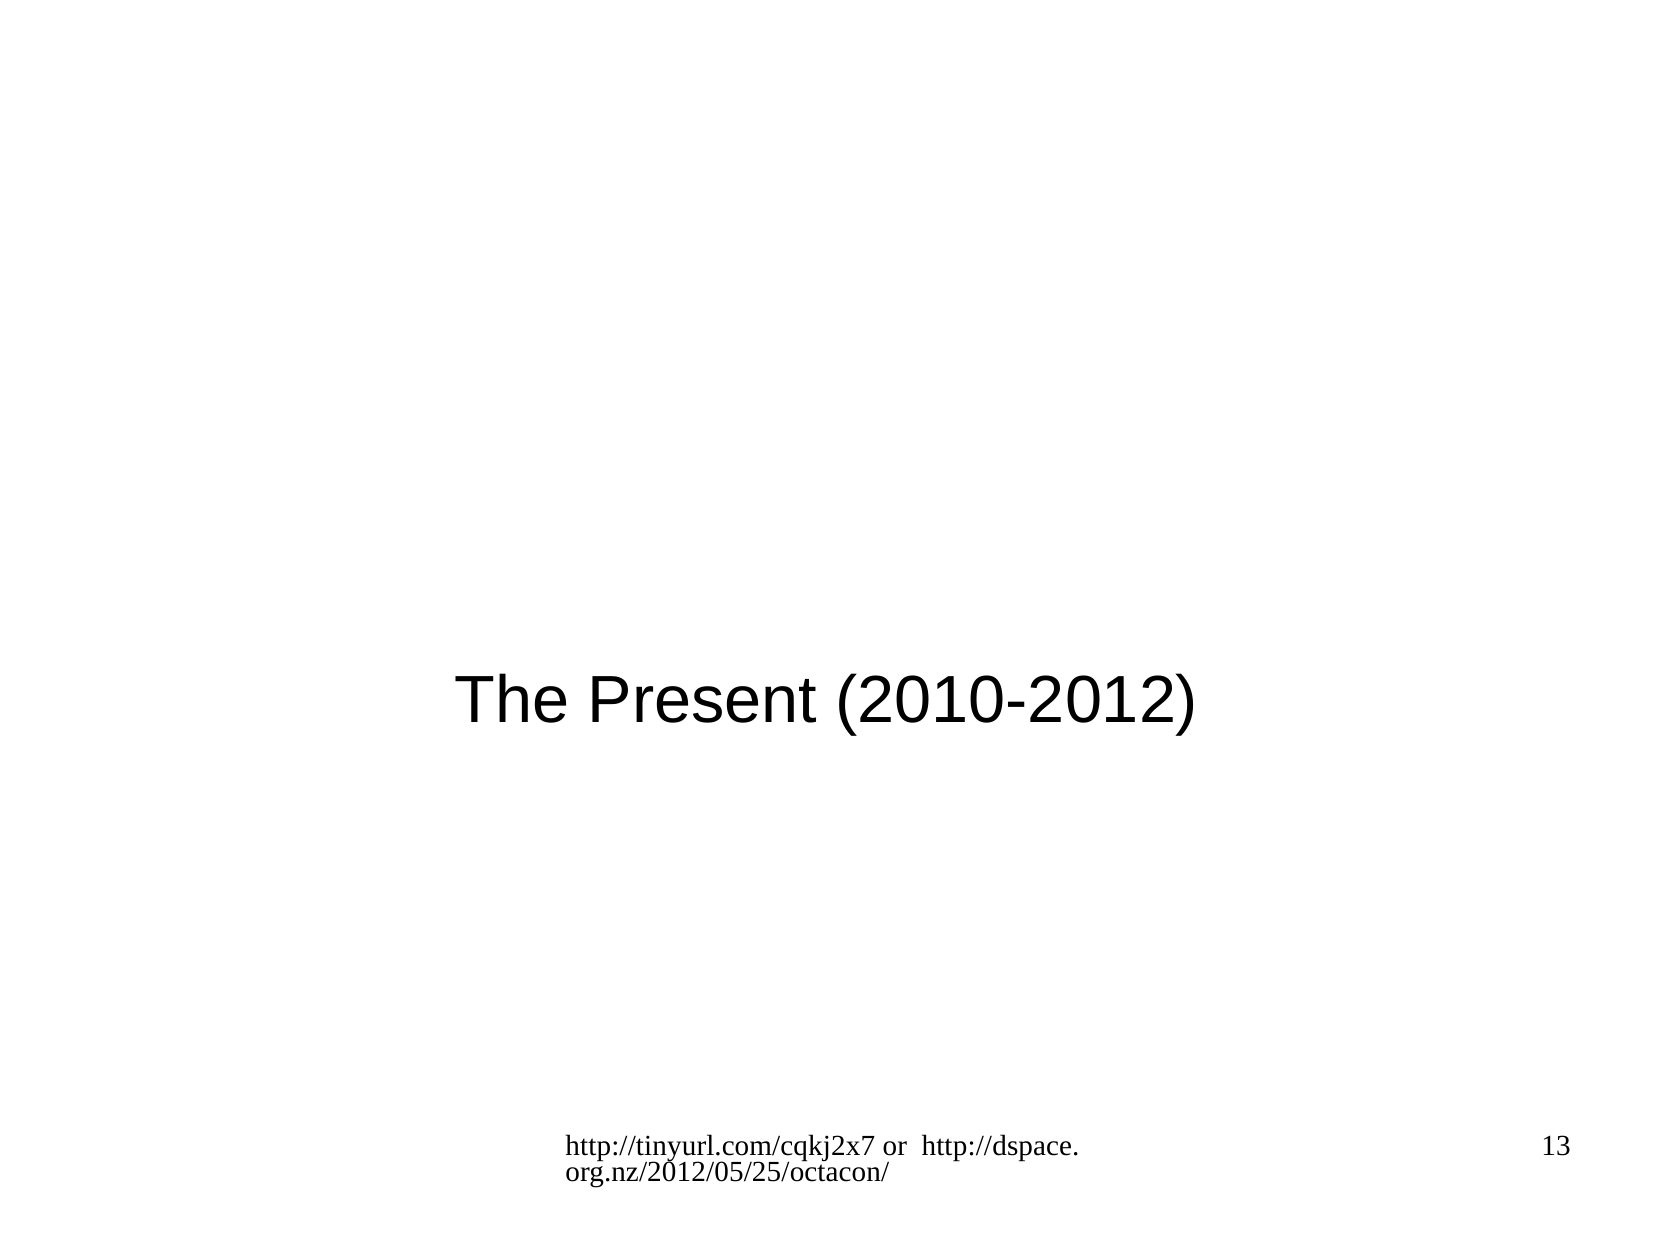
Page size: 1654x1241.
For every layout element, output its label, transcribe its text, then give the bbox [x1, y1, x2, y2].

subtitle The Present (2010-2012) [82, 290, 1571, 1109]
